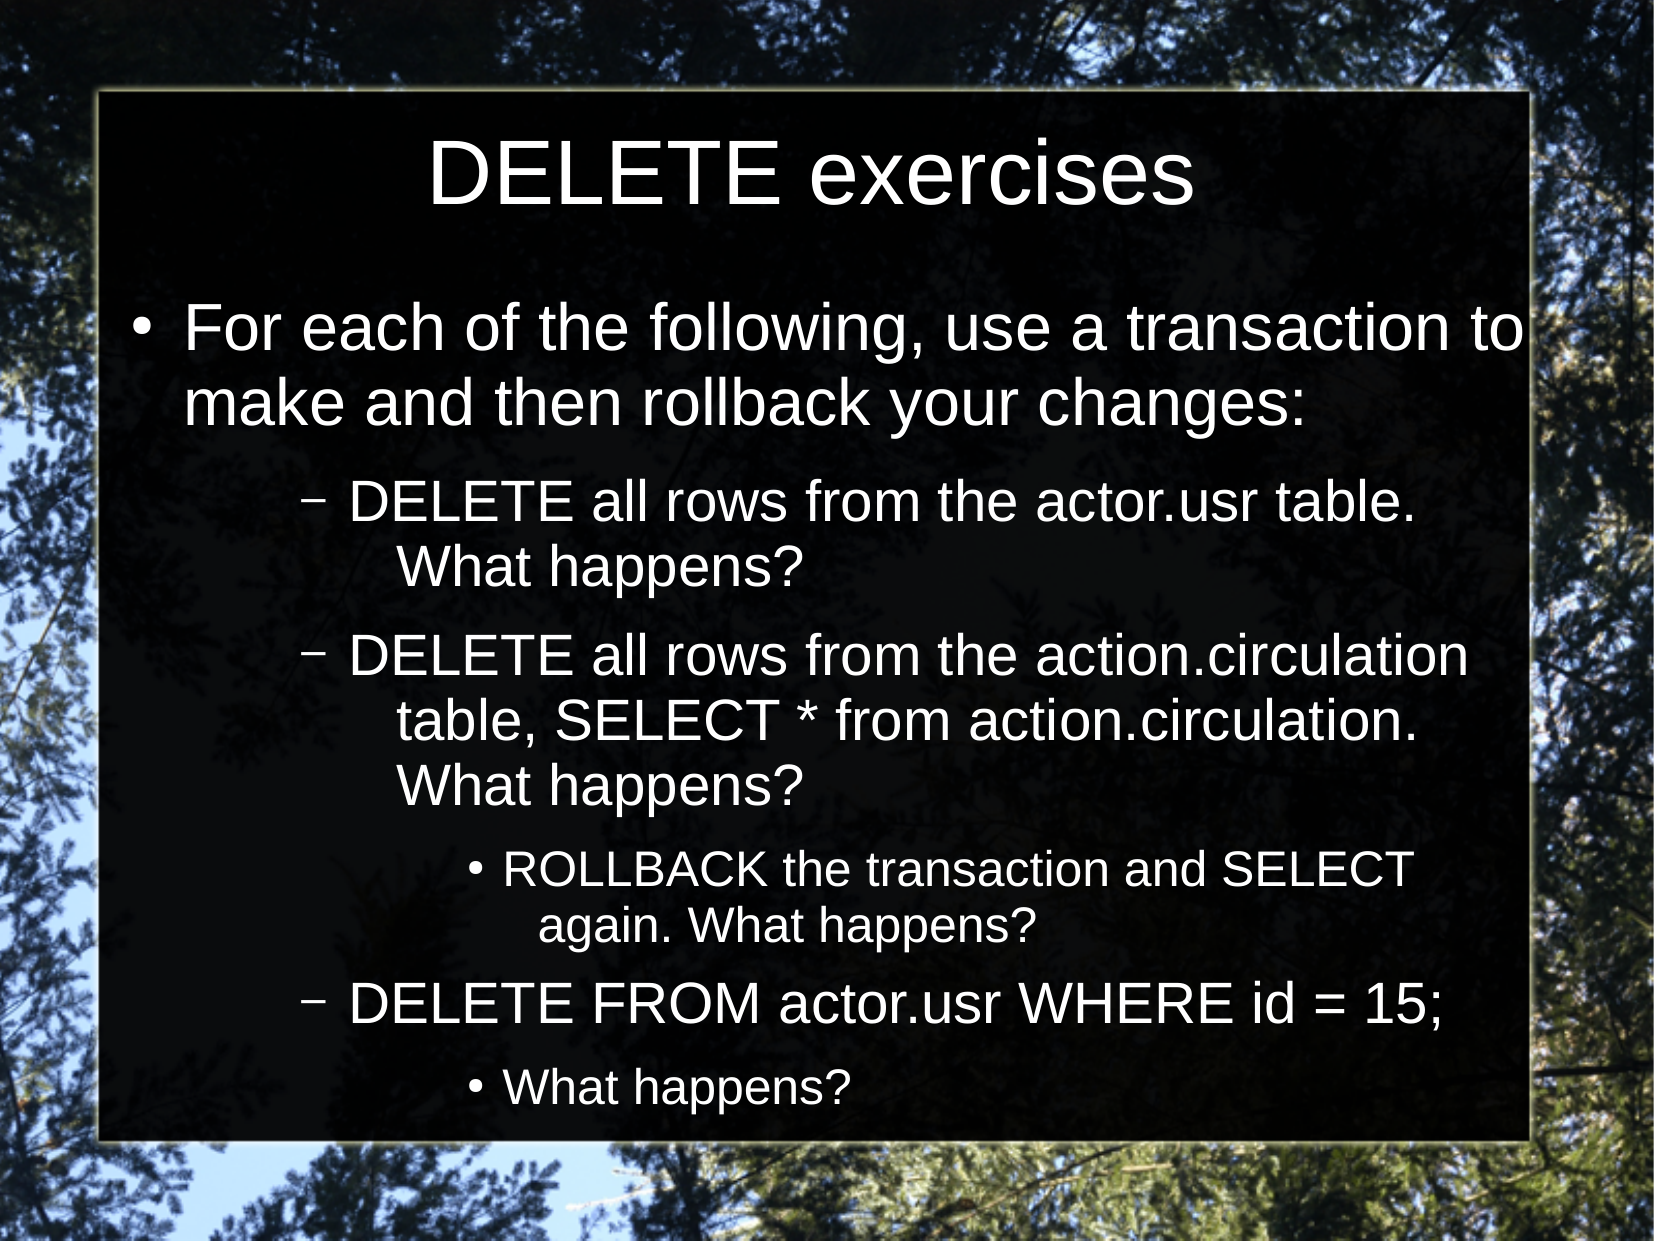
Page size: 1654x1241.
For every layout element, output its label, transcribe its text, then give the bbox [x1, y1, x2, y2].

list For each of the following, use a transaction to make and then rollback your changes: DELETE all rows from the actor.usr table. What happens? DELETE all rows from the action.circulation table, SELECT * from action.circulation. What happens? ROLLBACK the transaction and SELECT again. What happens? DELETE FROM actor.usr WHERE id = 15; What happens? [112, 290, 1536, 1116]
title DELETE exercises [88, 88, 1536, 257]
picture [0, 0, 1654, 1241]
